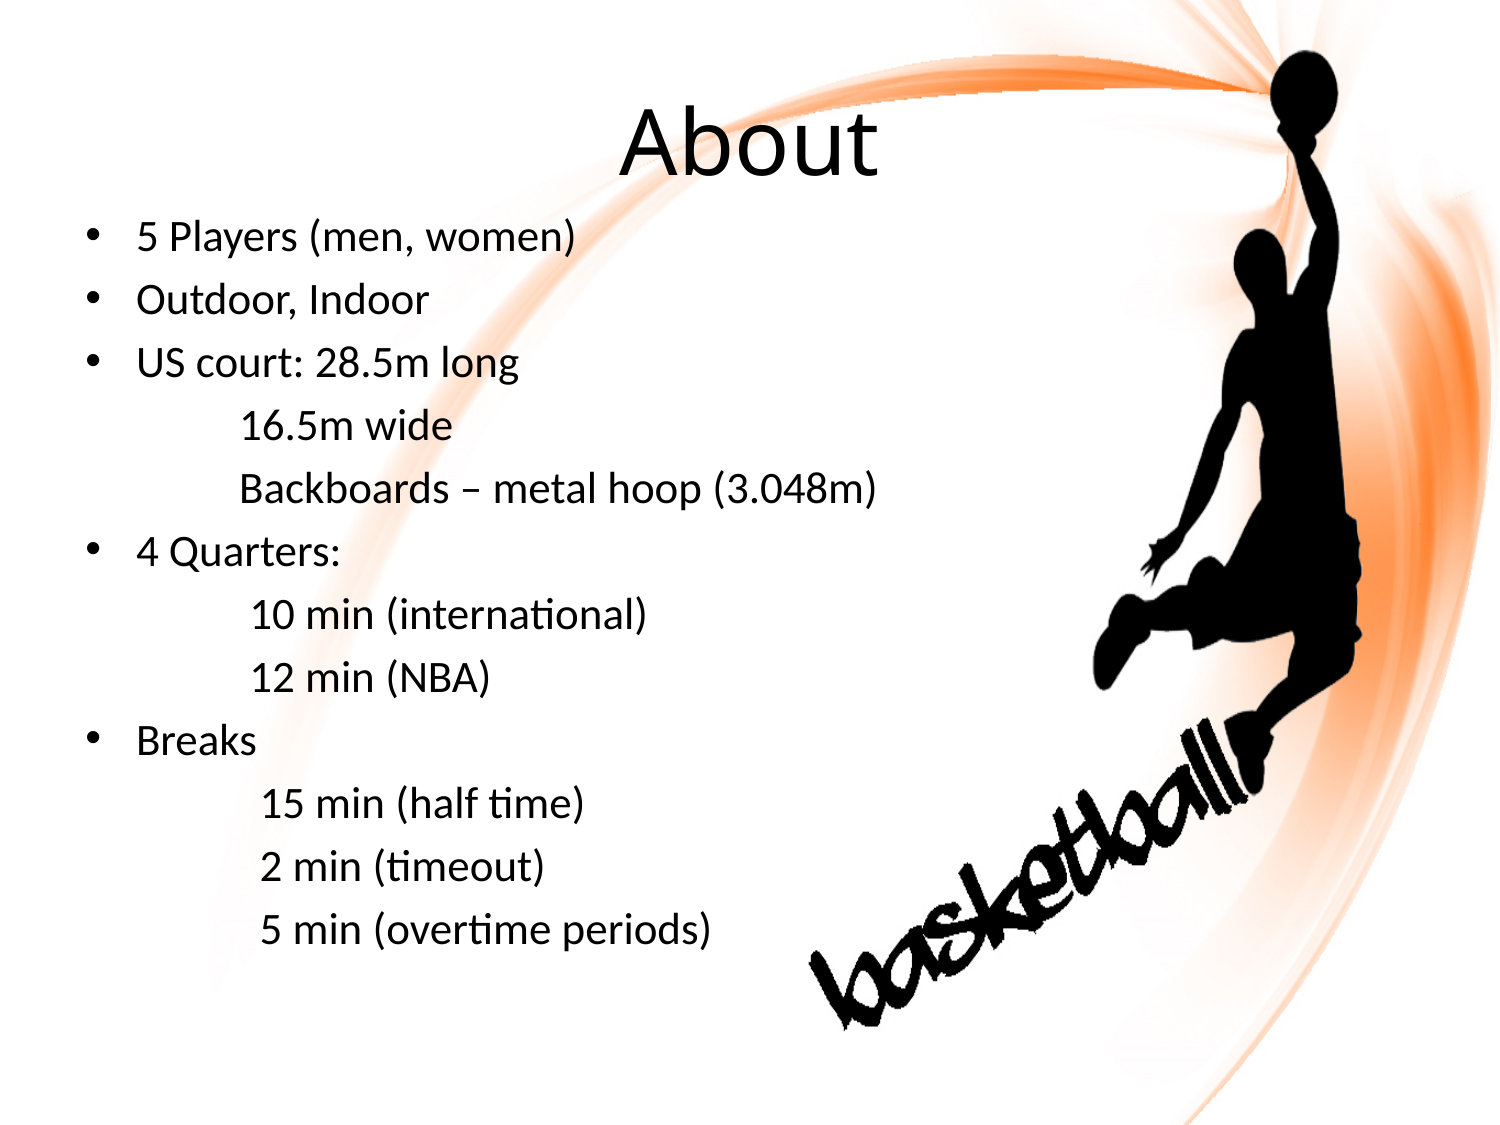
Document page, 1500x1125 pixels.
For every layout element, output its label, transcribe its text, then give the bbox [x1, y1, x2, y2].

title About [75, 45, 1425, 233]
picture [0, 0, 1500, 1125]
list 5 Players (men, women) Outdoor, Indoor US court: 28.5m long 16.5m wide Backboards – metal hoop (3.048m) 4 Quarters: 10 min (international) 12 min (NBA) Breaks 15 min (half time) 2 min (timeout) 5 min (overtime periods) [70, 199, 1421, 1090]
